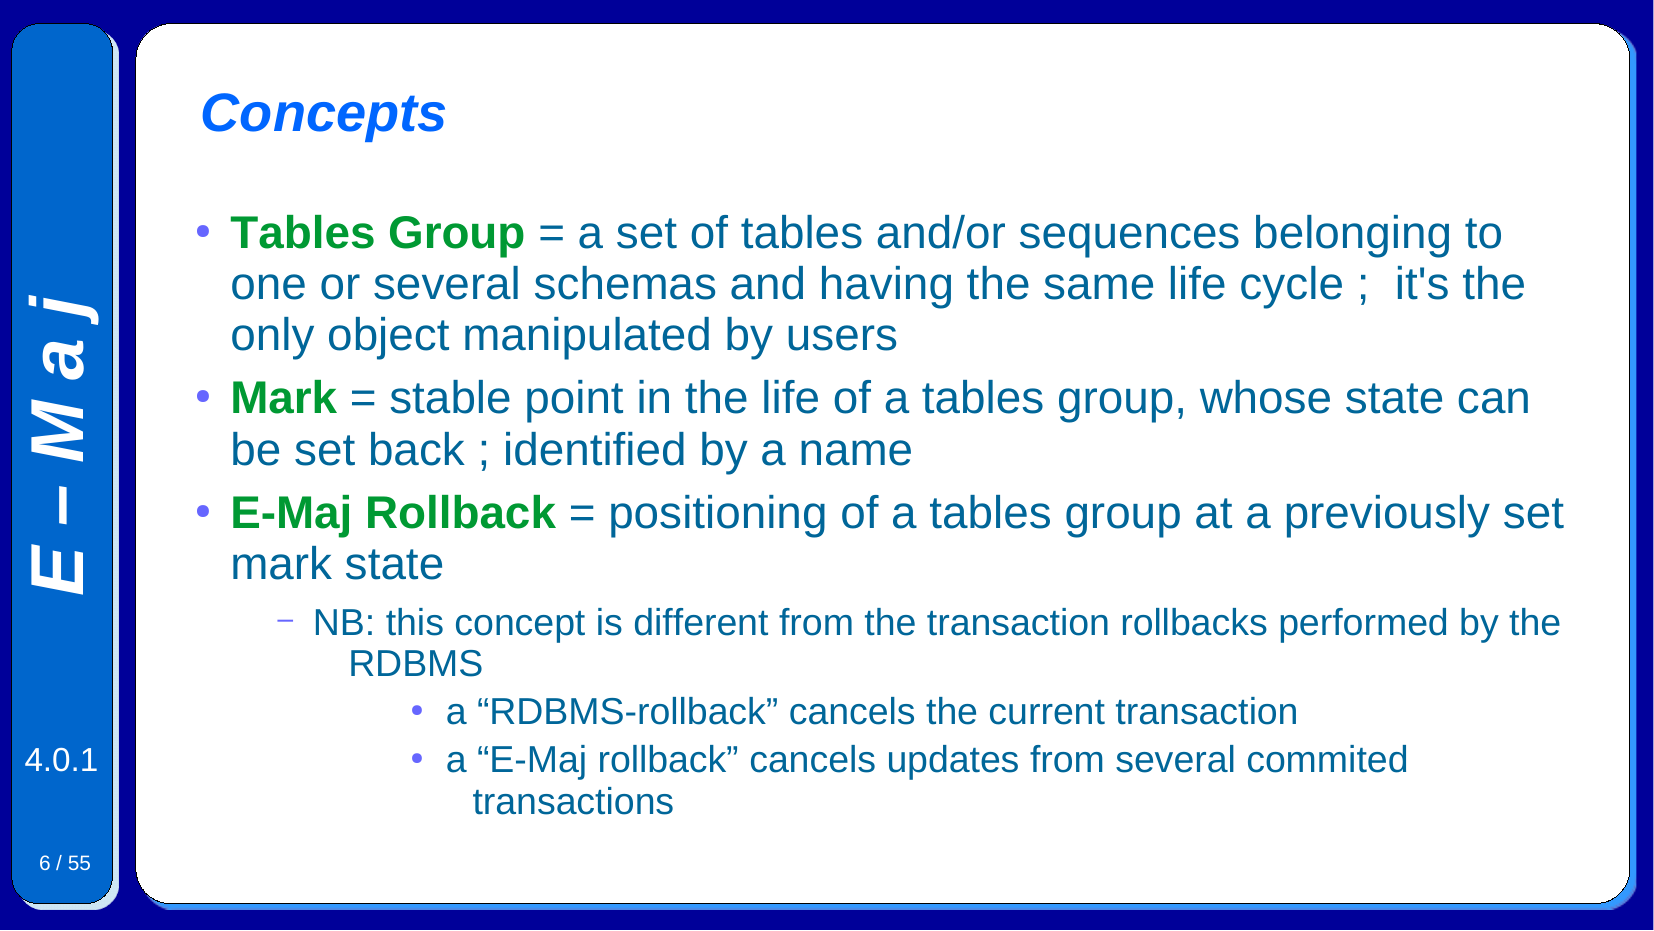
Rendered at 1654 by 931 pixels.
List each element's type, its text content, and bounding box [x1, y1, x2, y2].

title Concepts [200, 34, 1575, 191]
list Tables Group = a set of tables and/or sequences belonging to one or several schemas and having the same life cycle ; it's the only object manipulated by users Mark = stable point in the life of a tables group, whose state can be set back ; identified by a name E-Maj Rollback = positioning of a tables group at a previously set mark state NB: this concept is different from the transaction rollbacks performed by the RDBMS a “RDBMS-rollback” cancels the current transaction a “E-Maj rollback” cancels updates from several commited transactions [177, 206, 1587, 827]
